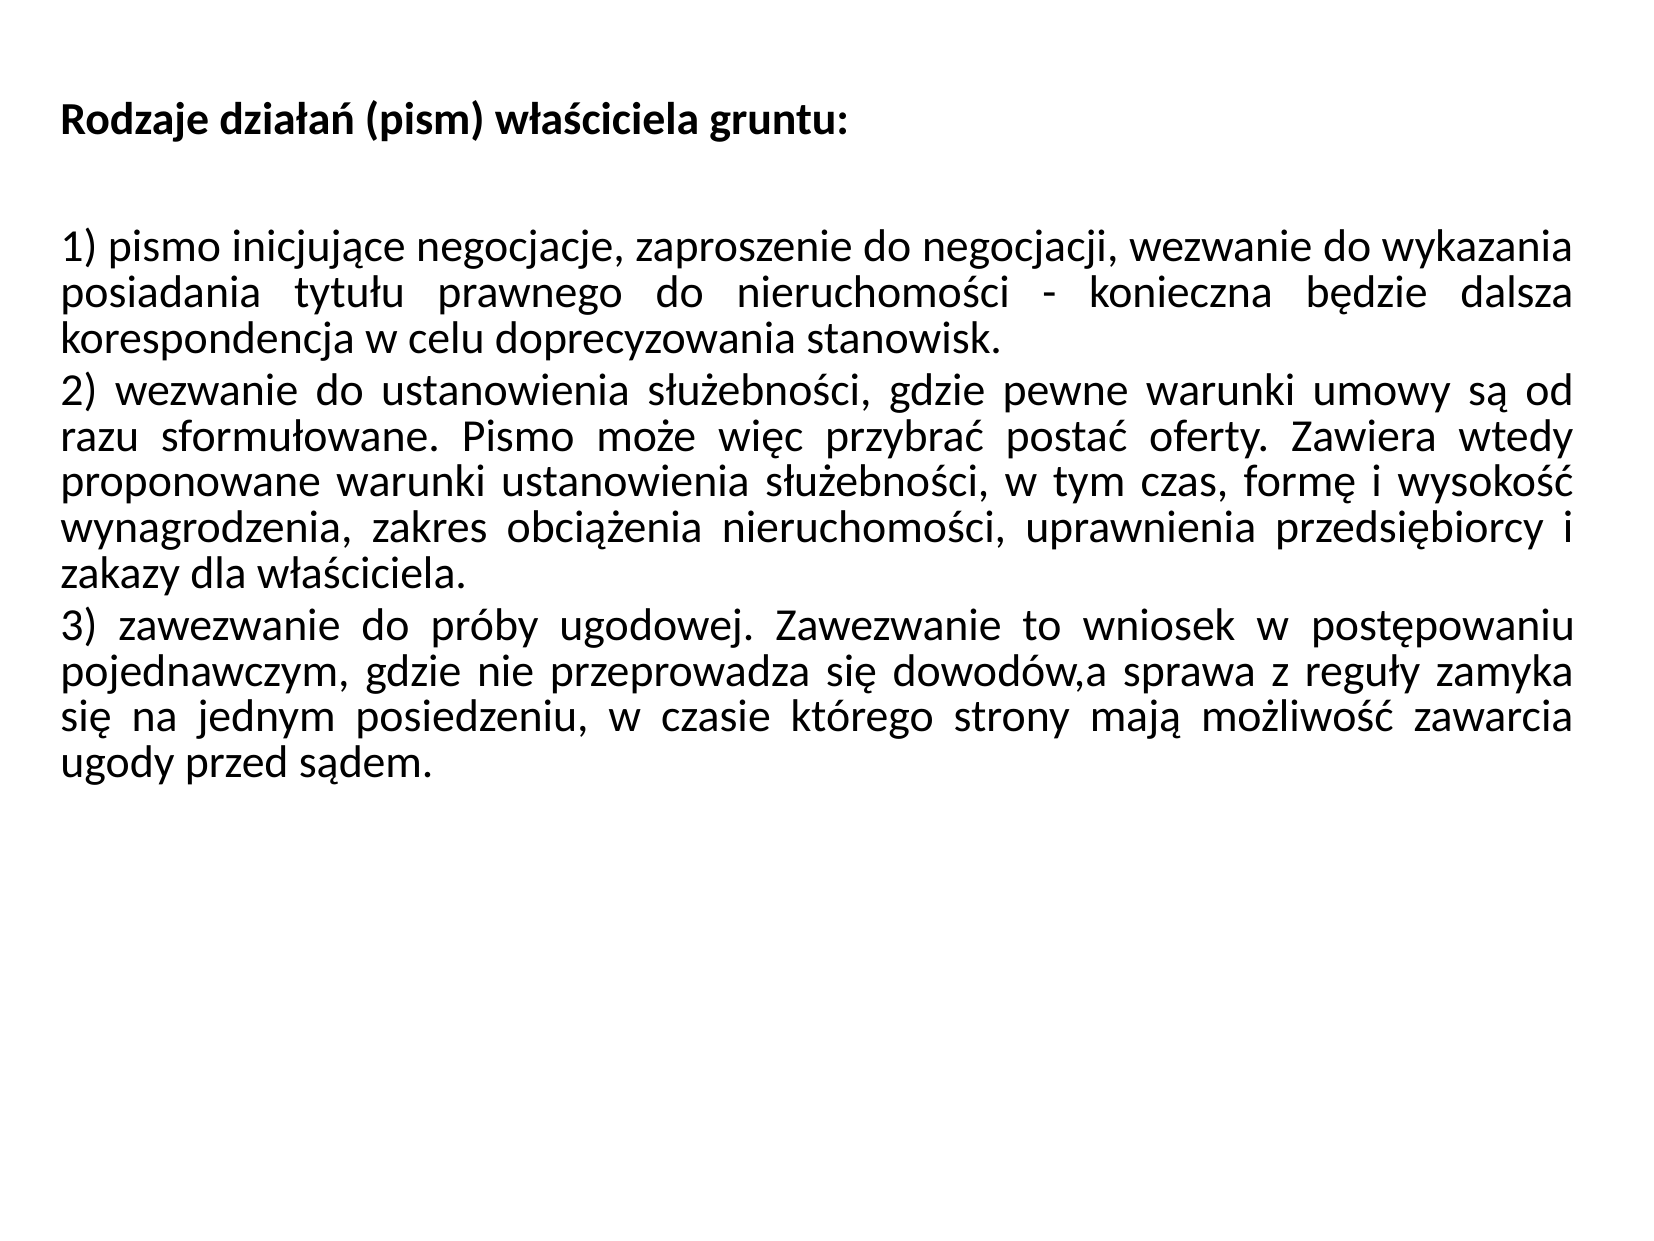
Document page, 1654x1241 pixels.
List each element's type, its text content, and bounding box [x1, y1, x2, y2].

list Rodzaje działań (pism) właściciela gruntu: 1) pismo inicjujące negocjacje, zaproszenie do negocjacji, wezwanie do wykazania posiadania tytułu prawnego do nieruchomości - konieczna będzie dalsza korespondencja w celu doprecyzowania stanowisk. 2) wezwanie do ustanowienia służebności, gdzie pewne warunki umowy są od razu sformułowane. Pismo może więc przybrać postać oferty. Zawiera wtedy proponowane warunki ustanowienia służebności, w tym czas, formę i wysokość wynagrodzenia, zakres obciążenia nieruchomości, uprawnienia przedsiębiorcy i zakazy dla właściciela. 3) zawezwanie do próby ugodowej. Zawezwanie to wniosek w postępowaniu pojednawczym, gdzie nie przeprowadza się dowodów,a sprawa z reguły zamyka się na jednym posiedzeniu, w czasie którego strony mają możliwość zawarcia ugody przed sądem. [60, 19, 1575, 1149]
